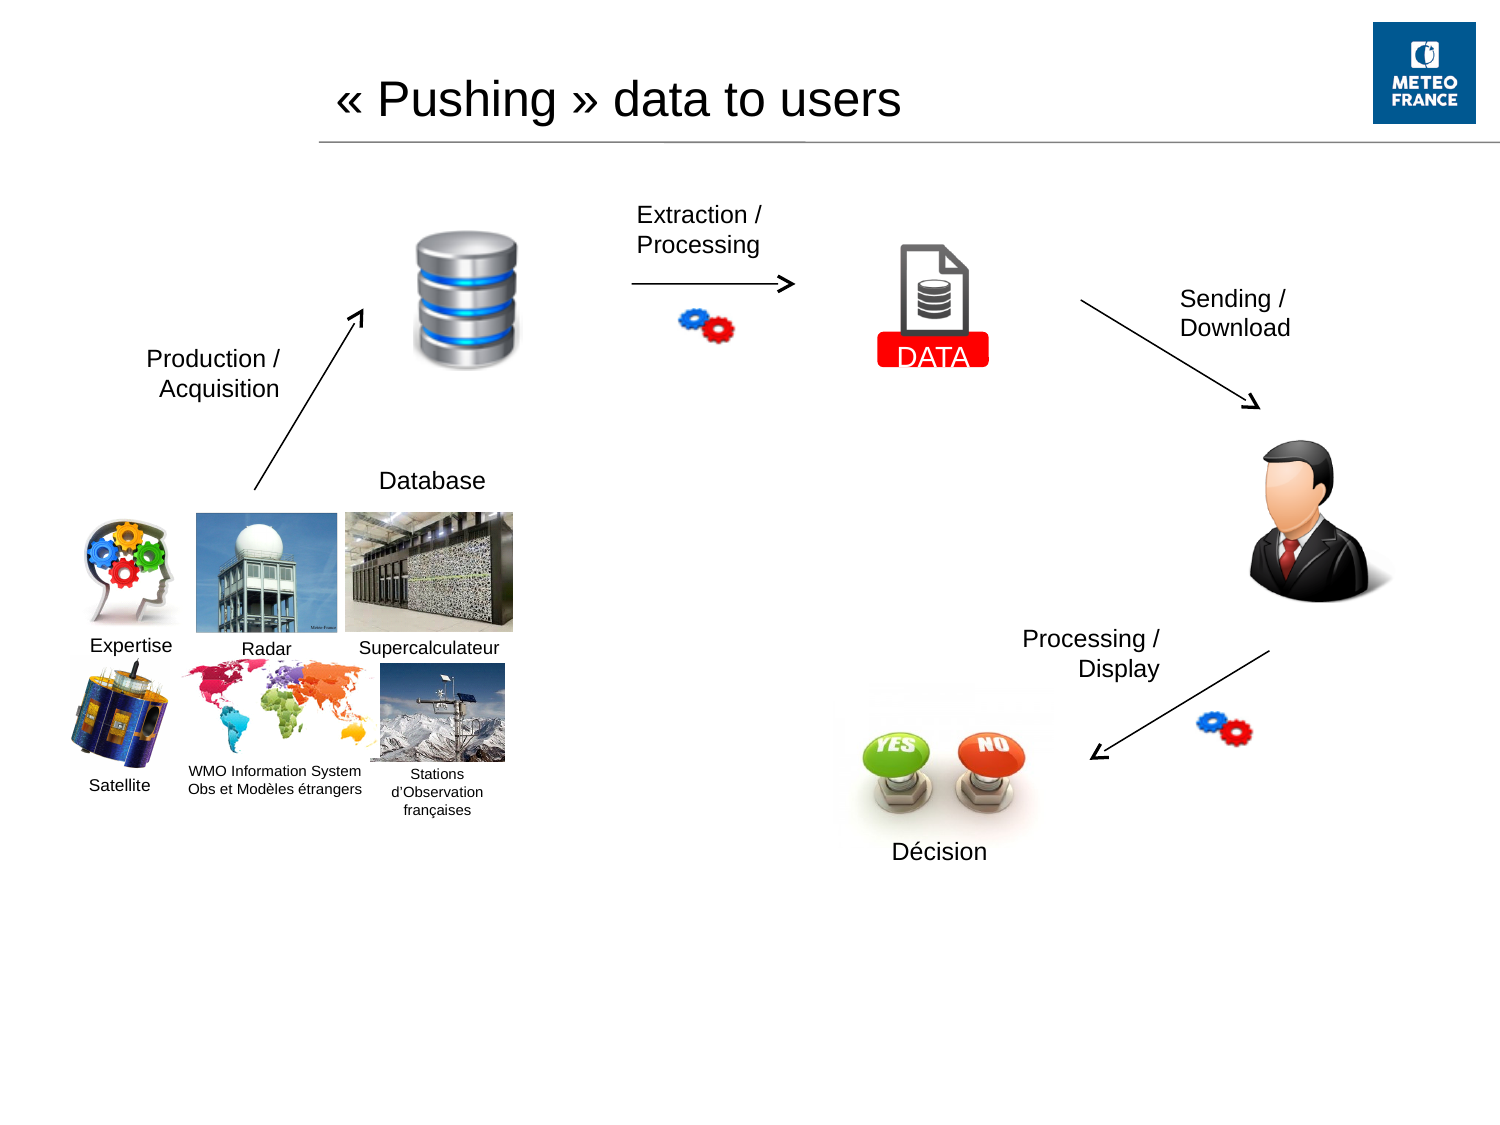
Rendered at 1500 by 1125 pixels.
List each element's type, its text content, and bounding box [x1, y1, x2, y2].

text_box [877, 332, 881, 367]
text_box DATA [881, 344, 985, 381]
picture [1373, 22, 1476, 124]
picture [833, 683, 1054, 848]
picture [880, 236, 989, 344]
text_box Sending / Download [1165, 274, 1414, 350]
text_box Database [364, 457, 502, 502]
text_box Processing / Display [966, 615, 1175, 690]
text_box Extraction / Processing [621, 190, 818, 266]
text_box [985, 344, 989, 367]
text_box Production / Acquisition [98, 334, 296, 410]
picture [413, 230, 523, 371]
picture [68, 510, 515, 821]
text_box Décision [876, 828, 1018, 873]
title « Pushing » data to users [320, 64, 1468, 139]
picture [1195, 711, 1255, 749]
picture [677, 308, 737, 346]
picture [1239, 439, 1404, 603]
